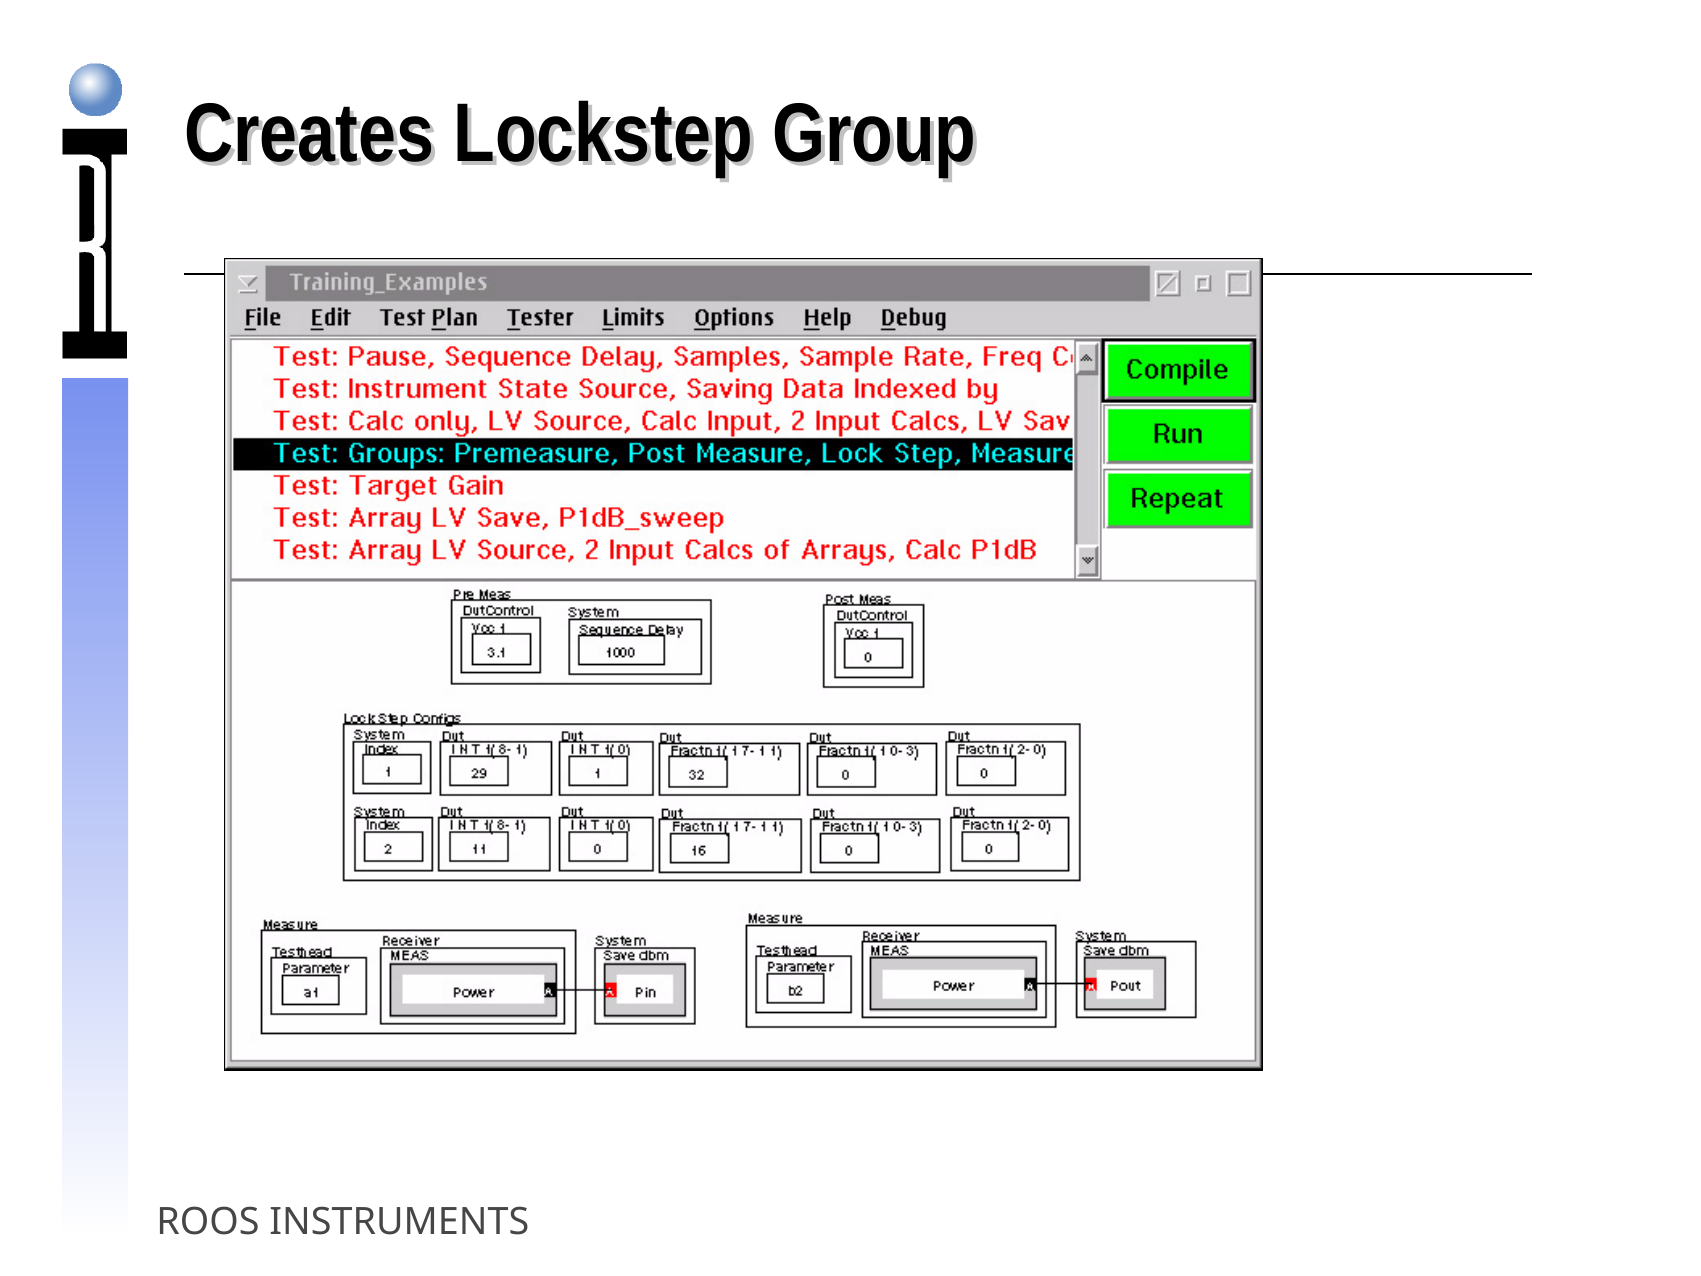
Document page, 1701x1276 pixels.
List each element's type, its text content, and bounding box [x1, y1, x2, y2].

picture [224, 258, 1263, 1071]
text_box Creates Lockstep Group [184, 92, 1539, 268]
